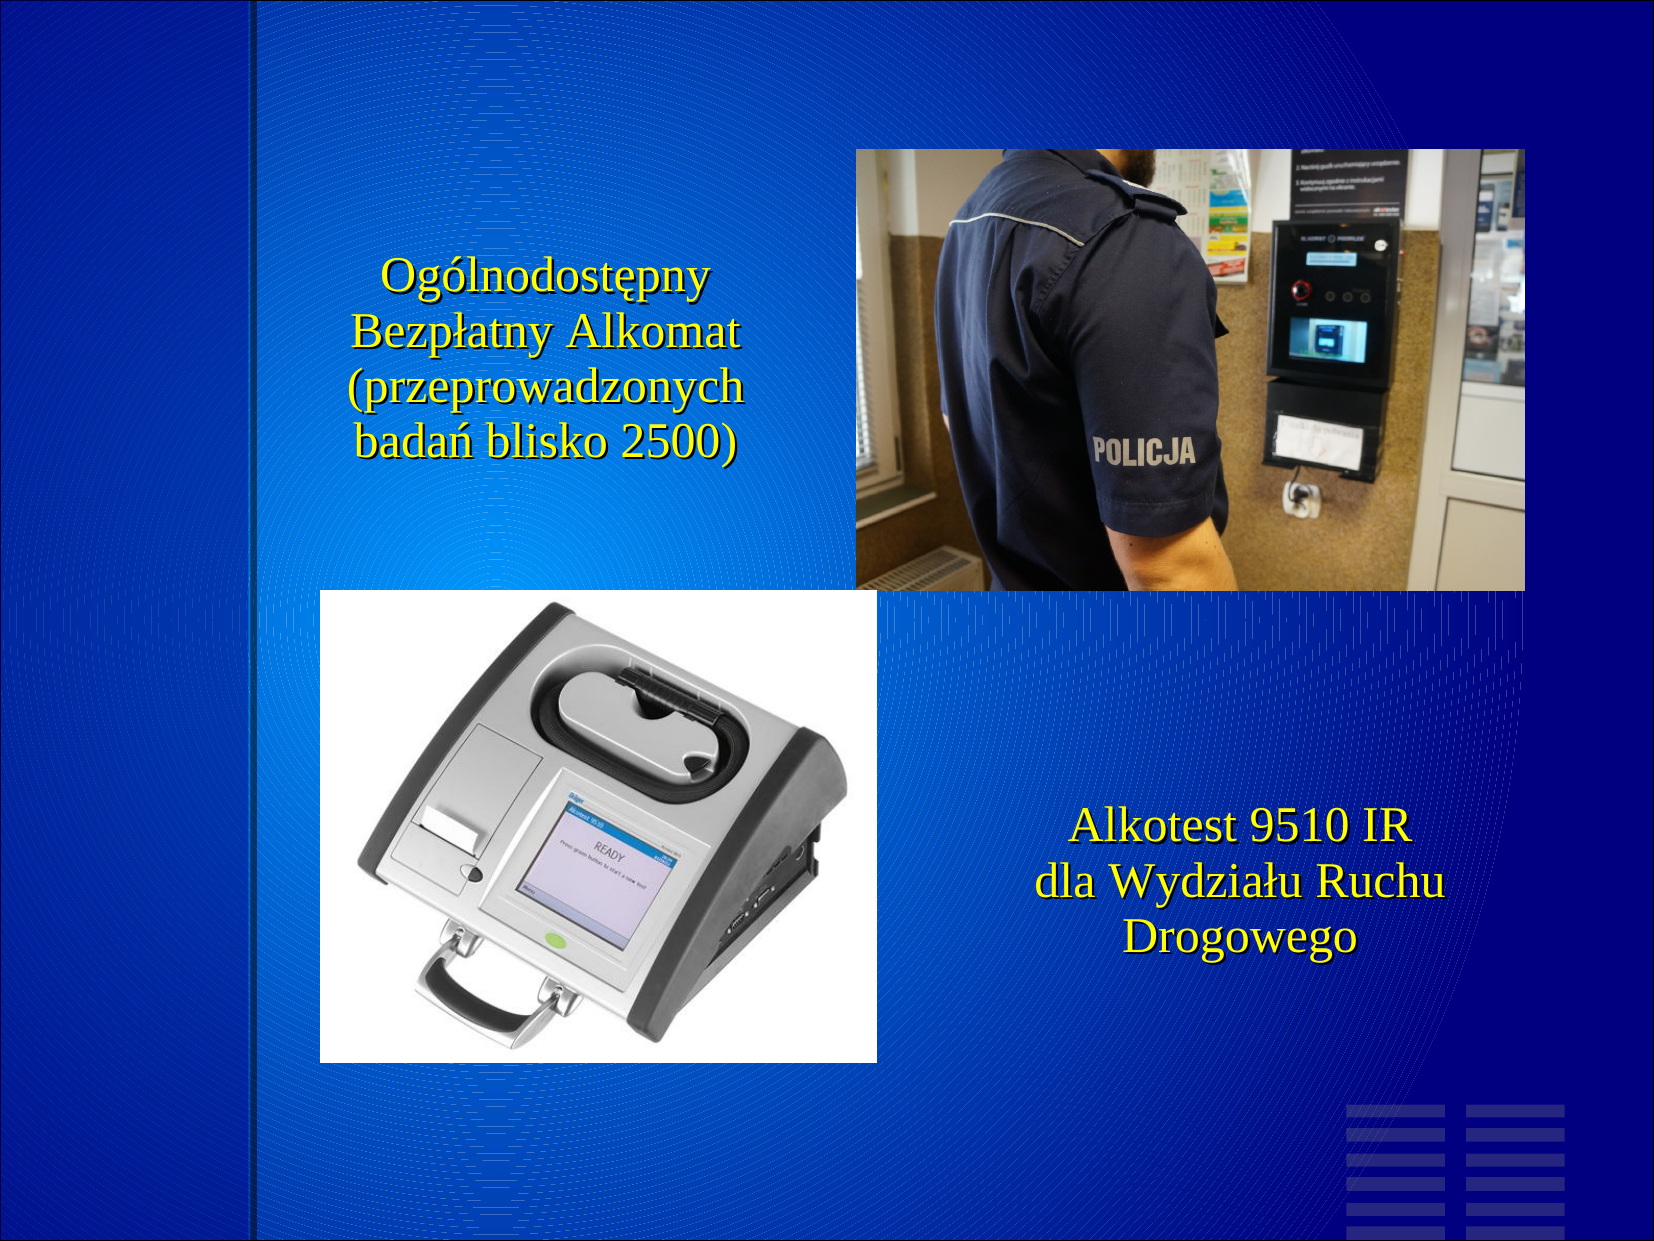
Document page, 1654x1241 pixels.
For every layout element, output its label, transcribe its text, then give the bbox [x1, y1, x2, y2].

text_box Ogólnodostępny Bezpłatny Alkomat (przeprowadzonych badań blisko 2500) [295, 247, 796, 473]
text_box Alkotest 9510 IR dla Wydziału Ruchu Drogowego [915, 797, 1565, 1063]
picture [320, 149, 1525, 1063]
